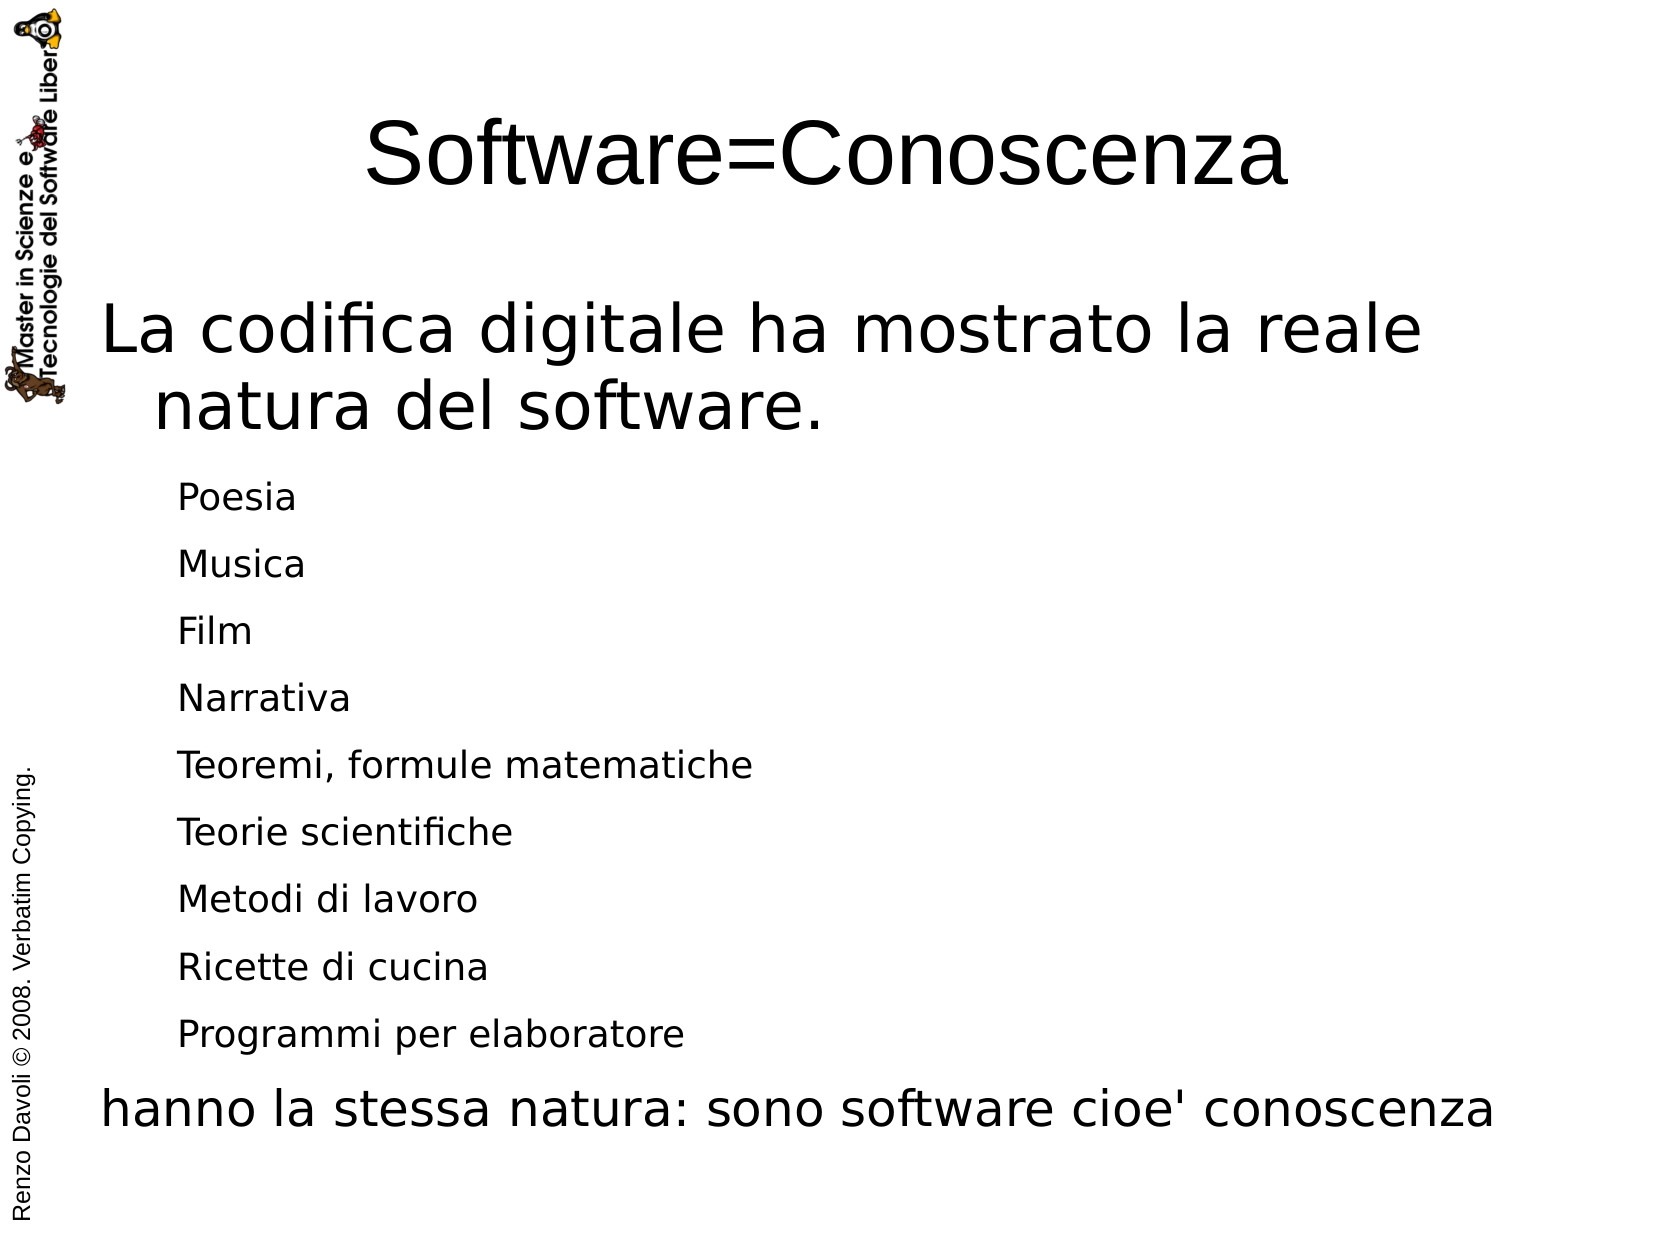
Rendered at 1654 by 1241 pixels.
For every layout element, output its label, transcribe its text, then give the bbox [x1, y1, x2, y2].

list La codifica digitale ha mostrato la reale natura del software. Poesia Musica Film Narrativa Teoremi, formule matematiche Teorie scientifiche Metodi di lavoro Ricette di cucina Programmi per elaboratore hanno la stessa natura: sono software cioe' conoscenza [82, 290, 1571, 1138]
picture [1, 2, 69, 413]
title Software=Conoscenza [82, 49, 1571, 257]
